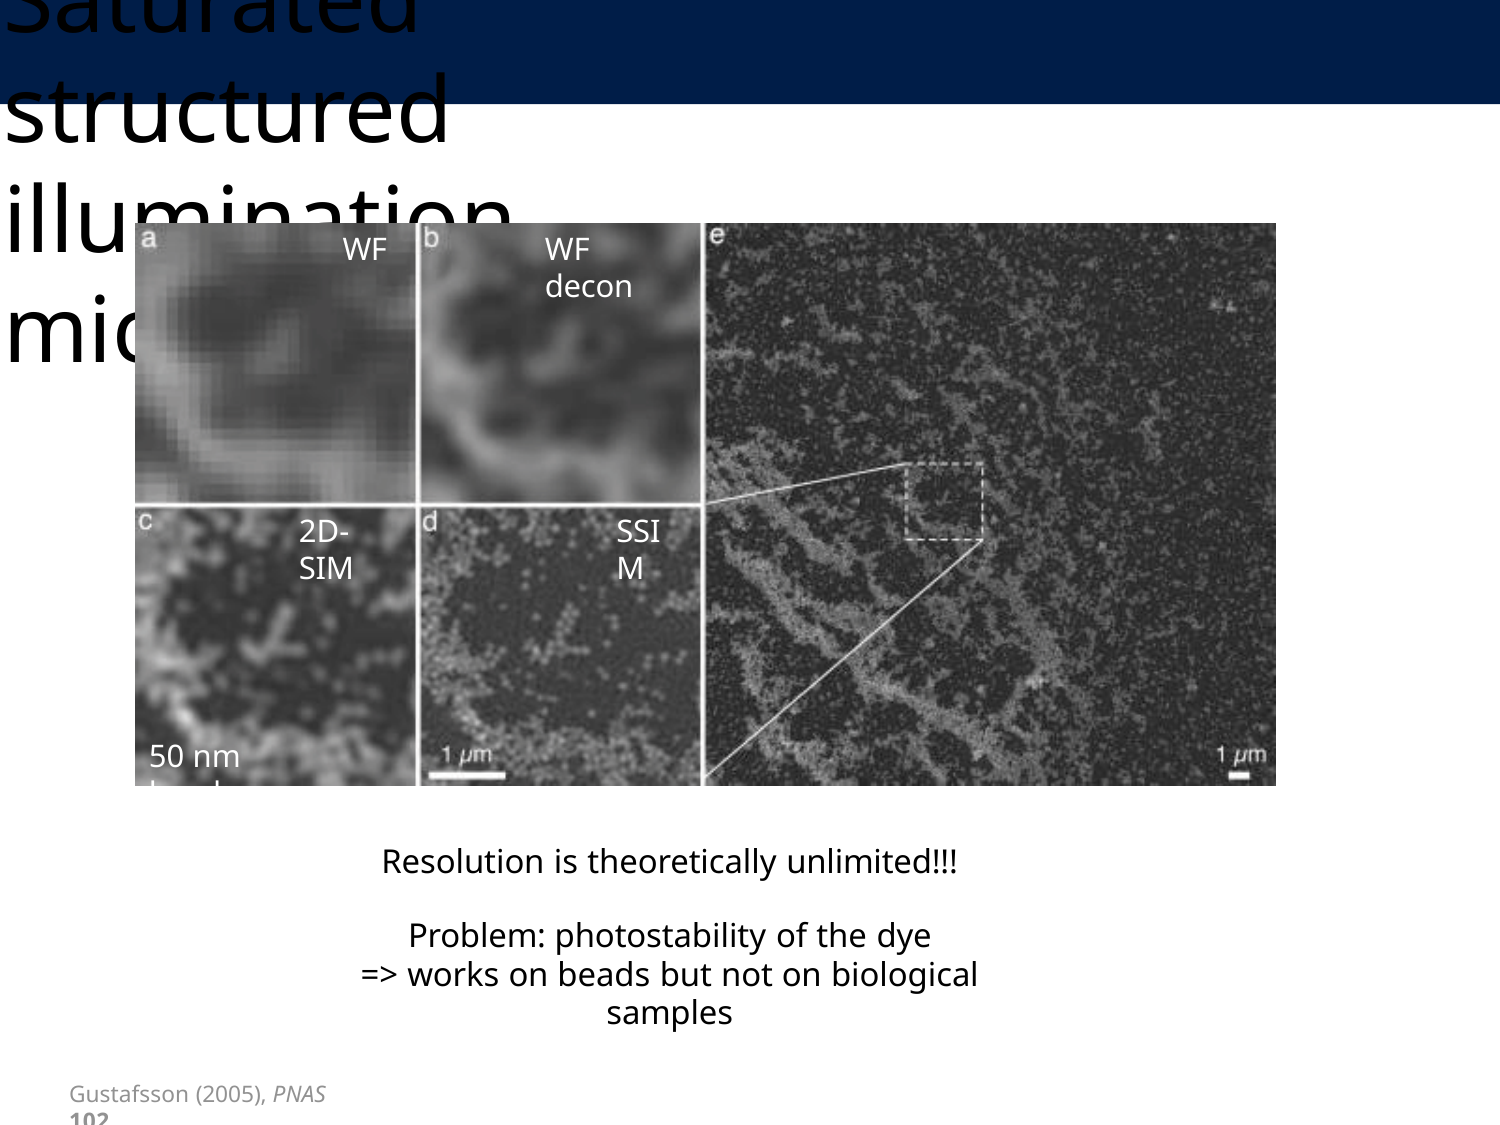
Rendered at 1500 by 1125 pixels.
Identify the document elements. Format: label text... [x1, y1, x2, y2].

text_box WF [341, 227, 392, 267]
text_box 2D-SIM [297, 509, 396, 549]
picture [135, 223, 1276, 786]
text_box 50 nm beads [147, 735, 311, 775]
text_box Gustafsson (2005), PNAS 102 [67, 1080, 345, 1108]
text_box WF decon [543, 228, 680, 268]
text_box [880, 0, 1500, 105]
title Non linear SIM - Saturated structured illumination microscopy (SSIM) [0, 0, 880, 328]
text_box SSIM [615, 509, 679, 549]
text_box Resolution is theoretically unlimited!!! Problem: photostability of the dye => works on beads but not on biological samples [335, 839, 1004, 993]
